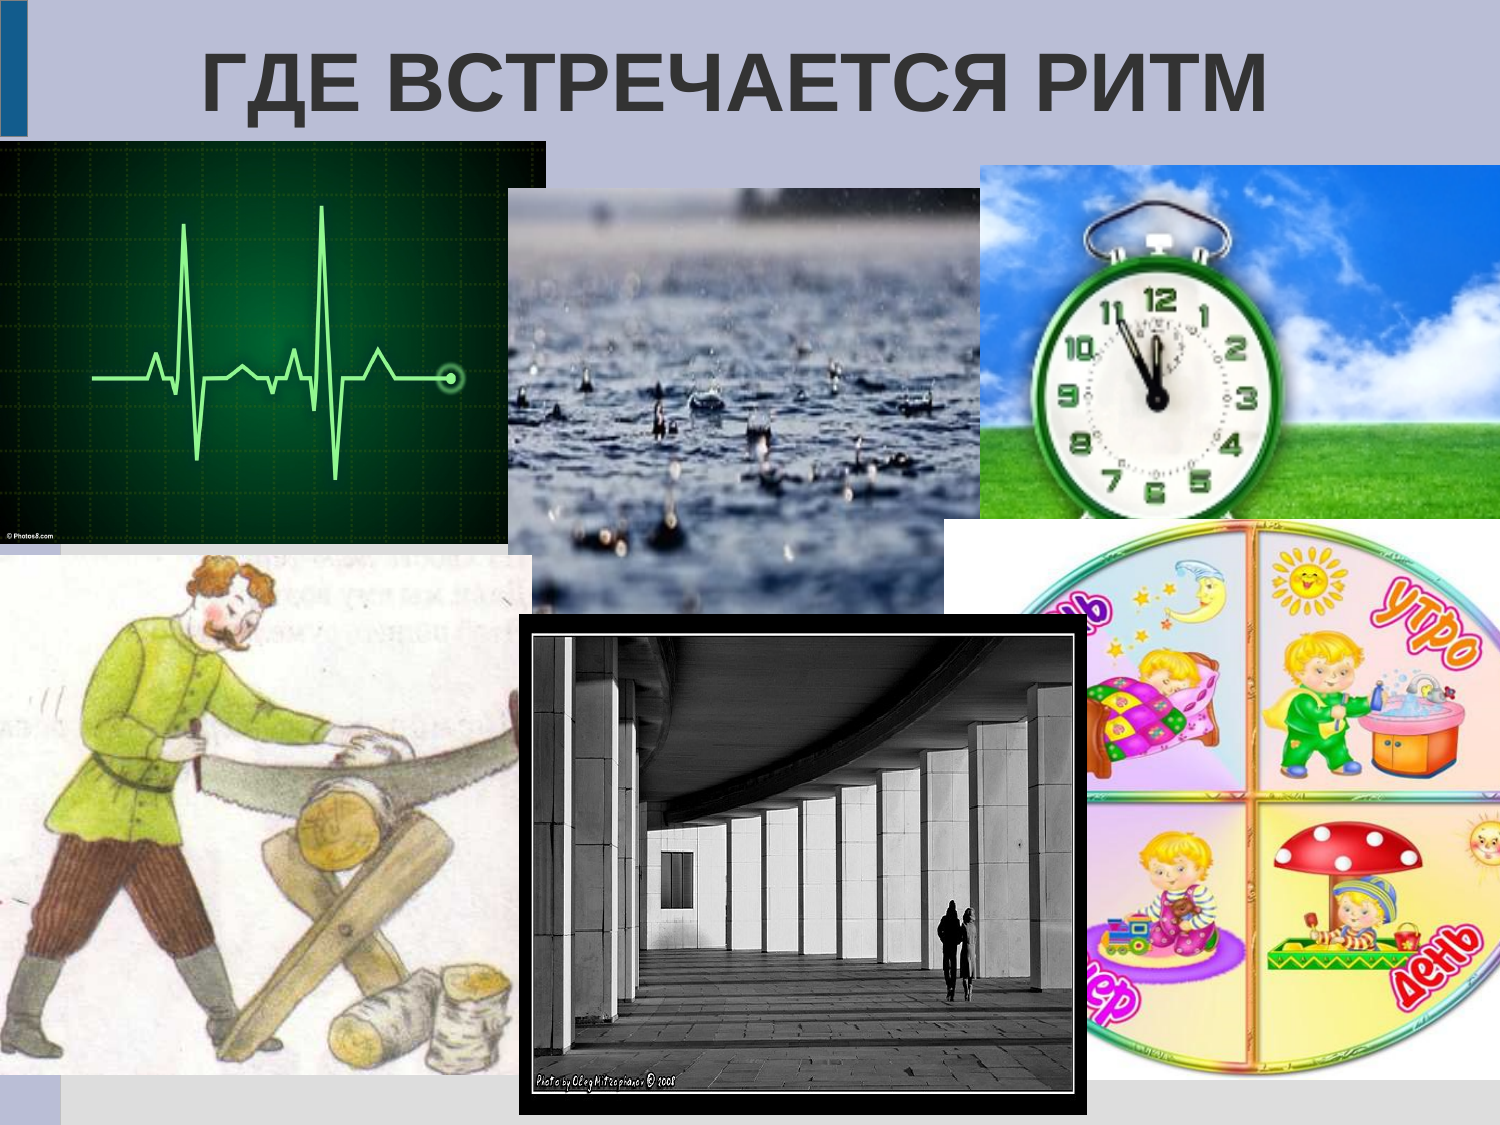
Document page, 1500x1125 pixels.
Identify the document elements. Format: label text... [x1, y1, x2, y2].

title ГДЕ ВСТРЕЧАЕТСЯ РИТМ [94, 0, 1376, 178]
picture [0, 141, 1500, 1115]
